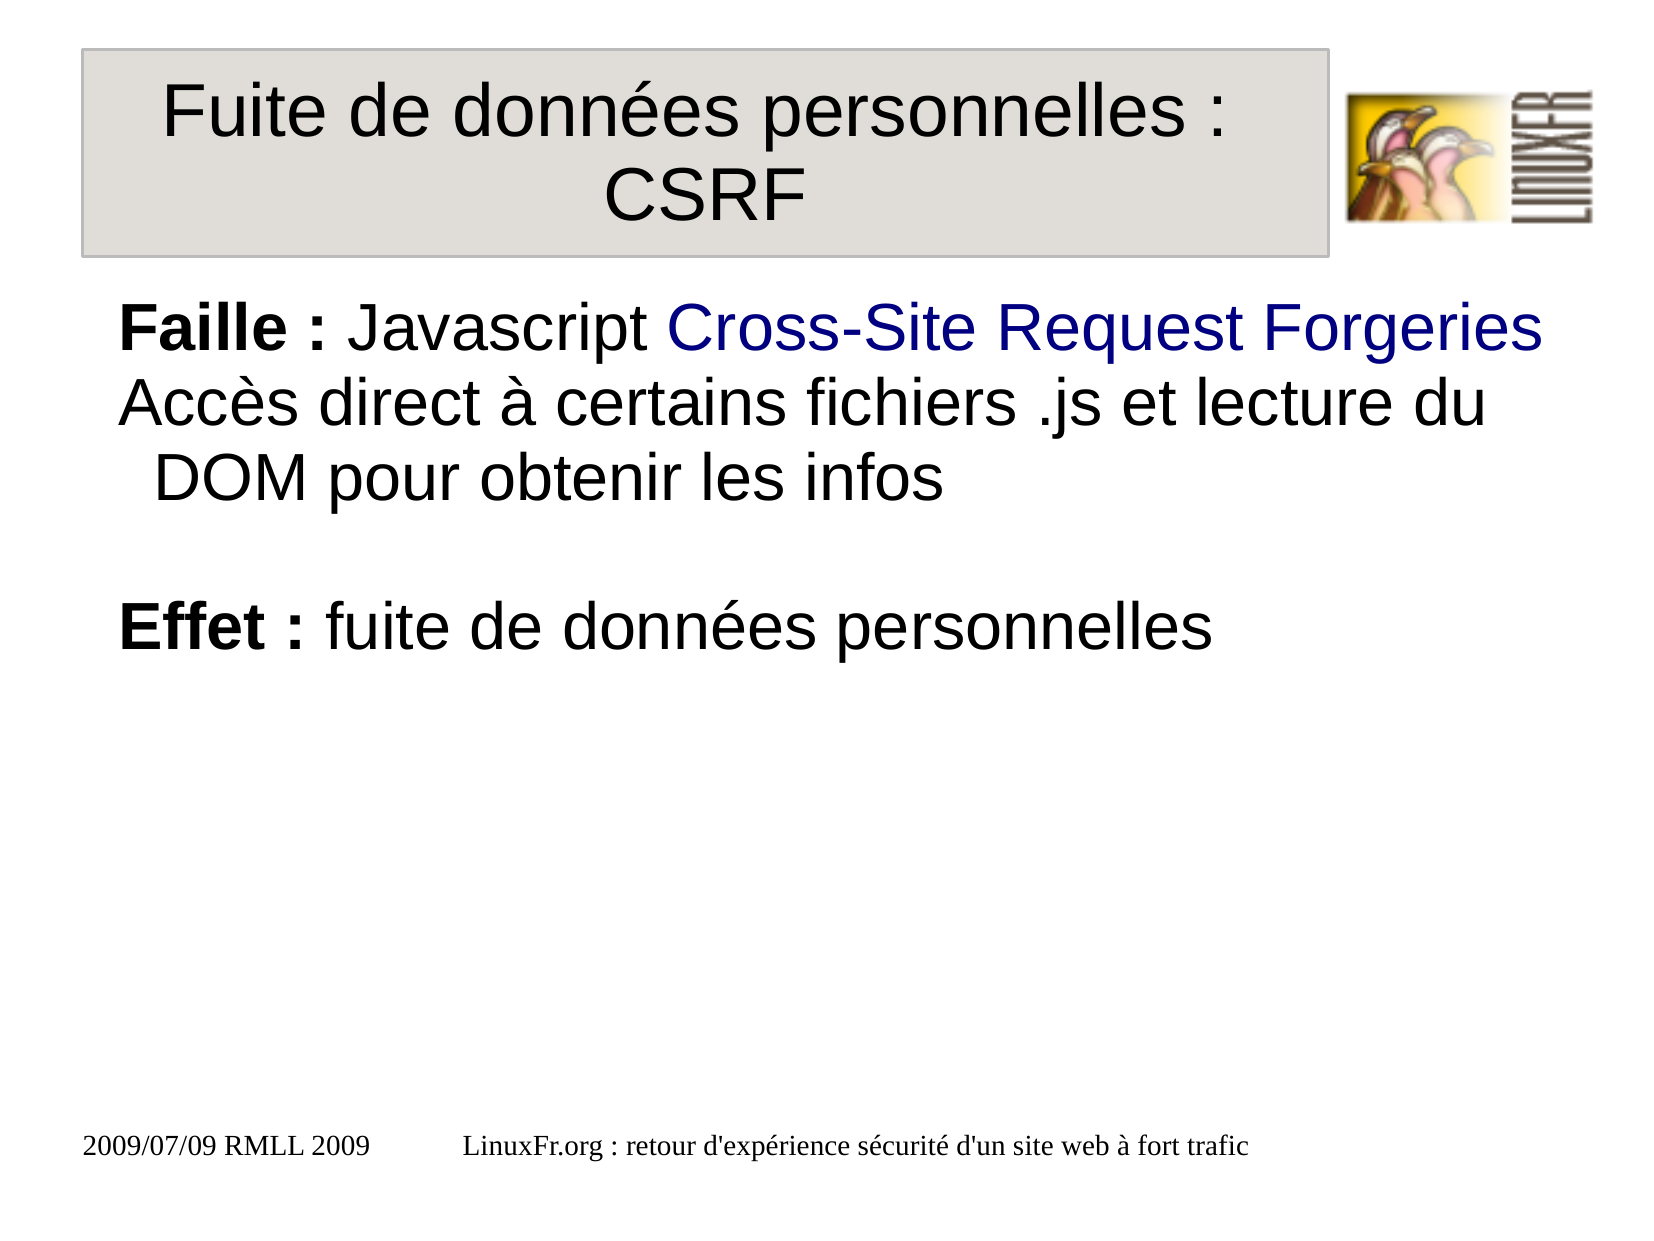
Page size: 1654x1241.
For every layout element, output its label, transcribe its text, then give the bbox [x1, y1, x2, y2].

title Fuite de données personnelles : CSRF [82, 49, 1329, 257]
subtitle Faille : Javascript Cross-Site Request Forgeries Accès direct à certains fichiers .js et lecture du DOM pour obtenir les infos Effet : fuite de données personnelles [82, 290, 1625, 1109]
picture [1341, 88, 1601, 229]
